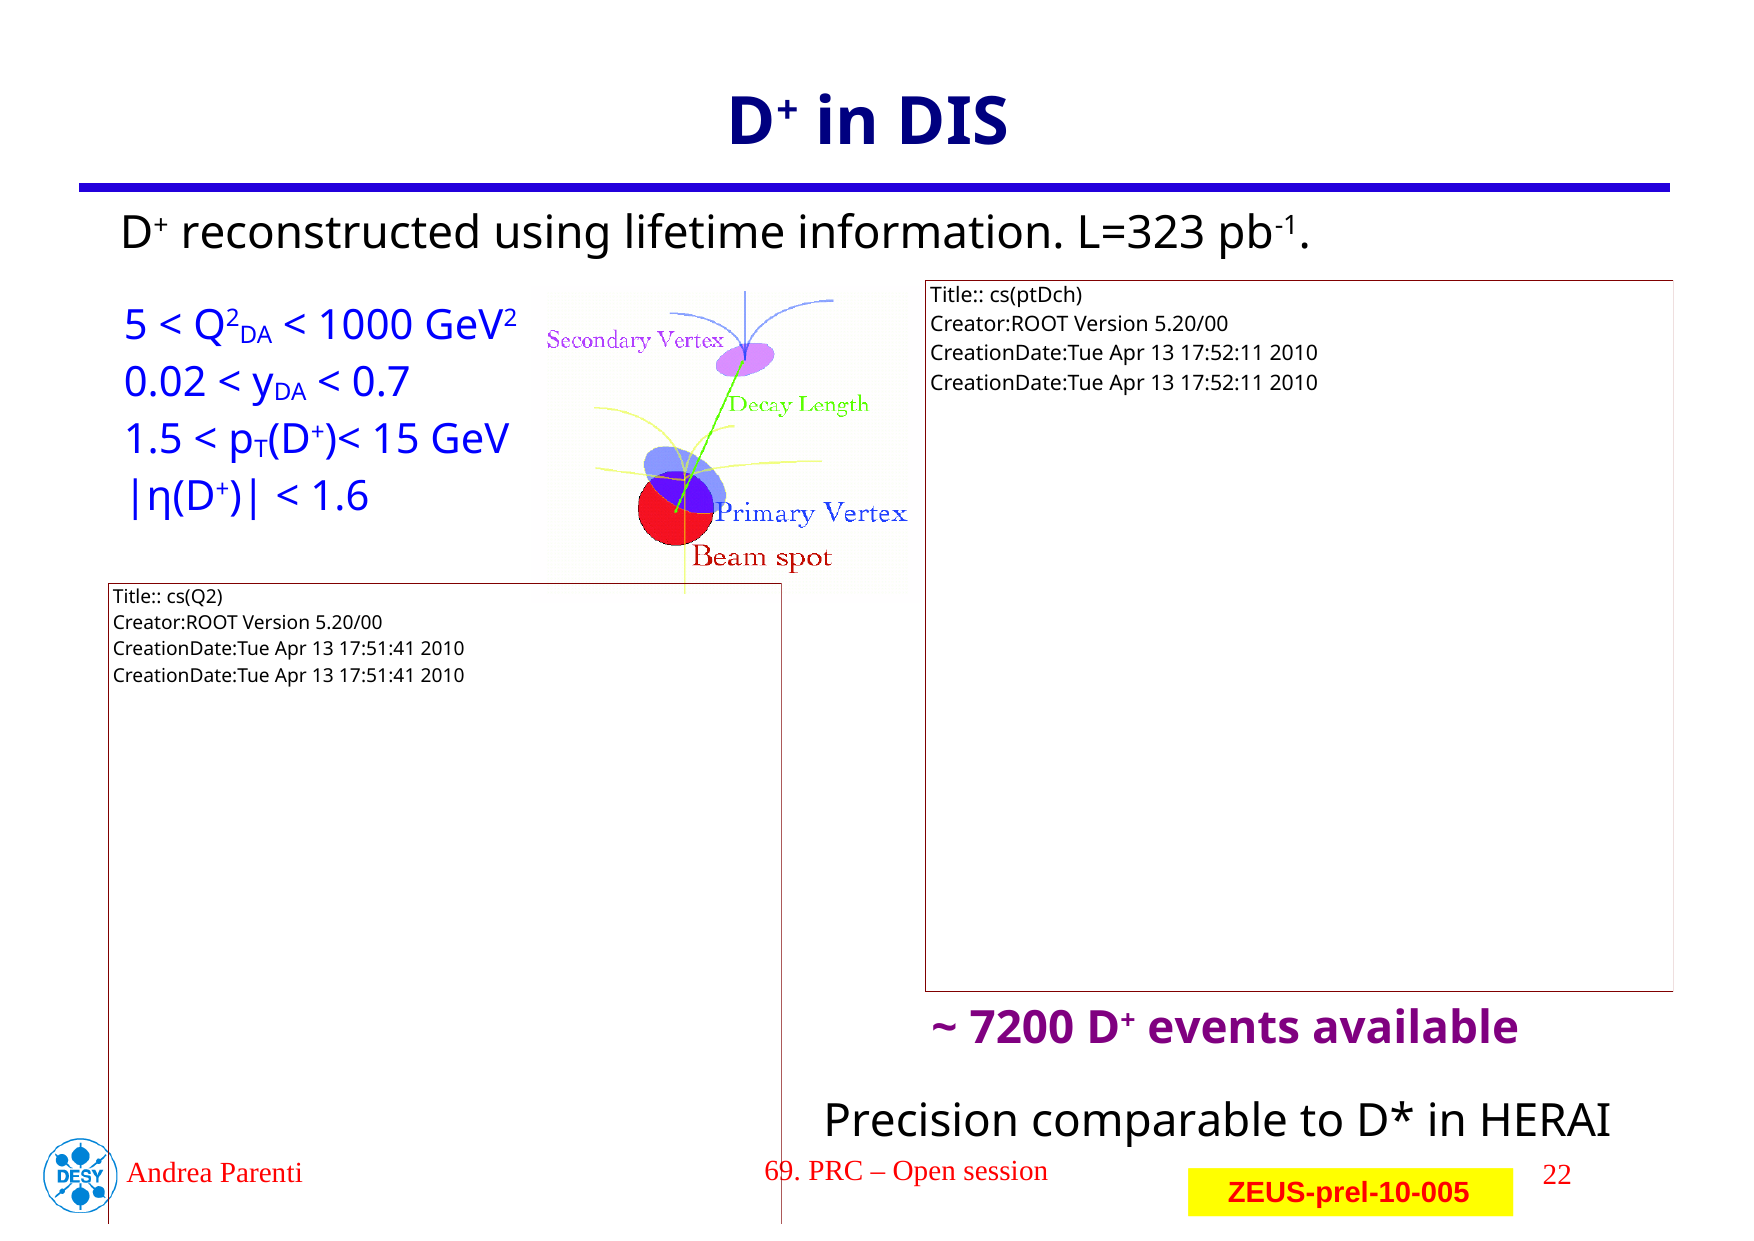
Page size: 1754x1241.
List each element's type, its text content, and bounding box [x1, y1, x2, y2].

picture [42, 286, 922, 1224]
picture [923, 278, 1674, 992]
title D+ in DIS [87, 49, 1666, 188]
text_box ~ 7200 D+ events available Precision comparable to D* in HERAI [823, 994, 1681, 1153]
text_box 5 < Q2DA < 1000 GeV2 0.02 < yDA < 0.7 1.5 < pT(D+)< 15 GeV |η(D+)| < 1.6 [109, 287, 531, 581]
list D+ reconstructed using lifetime information. L=323 pb-1. [102, 199, 1681, 1059]
text_box ZEUS-prel-10-005 [1188, 1168, 1514, 1217]
